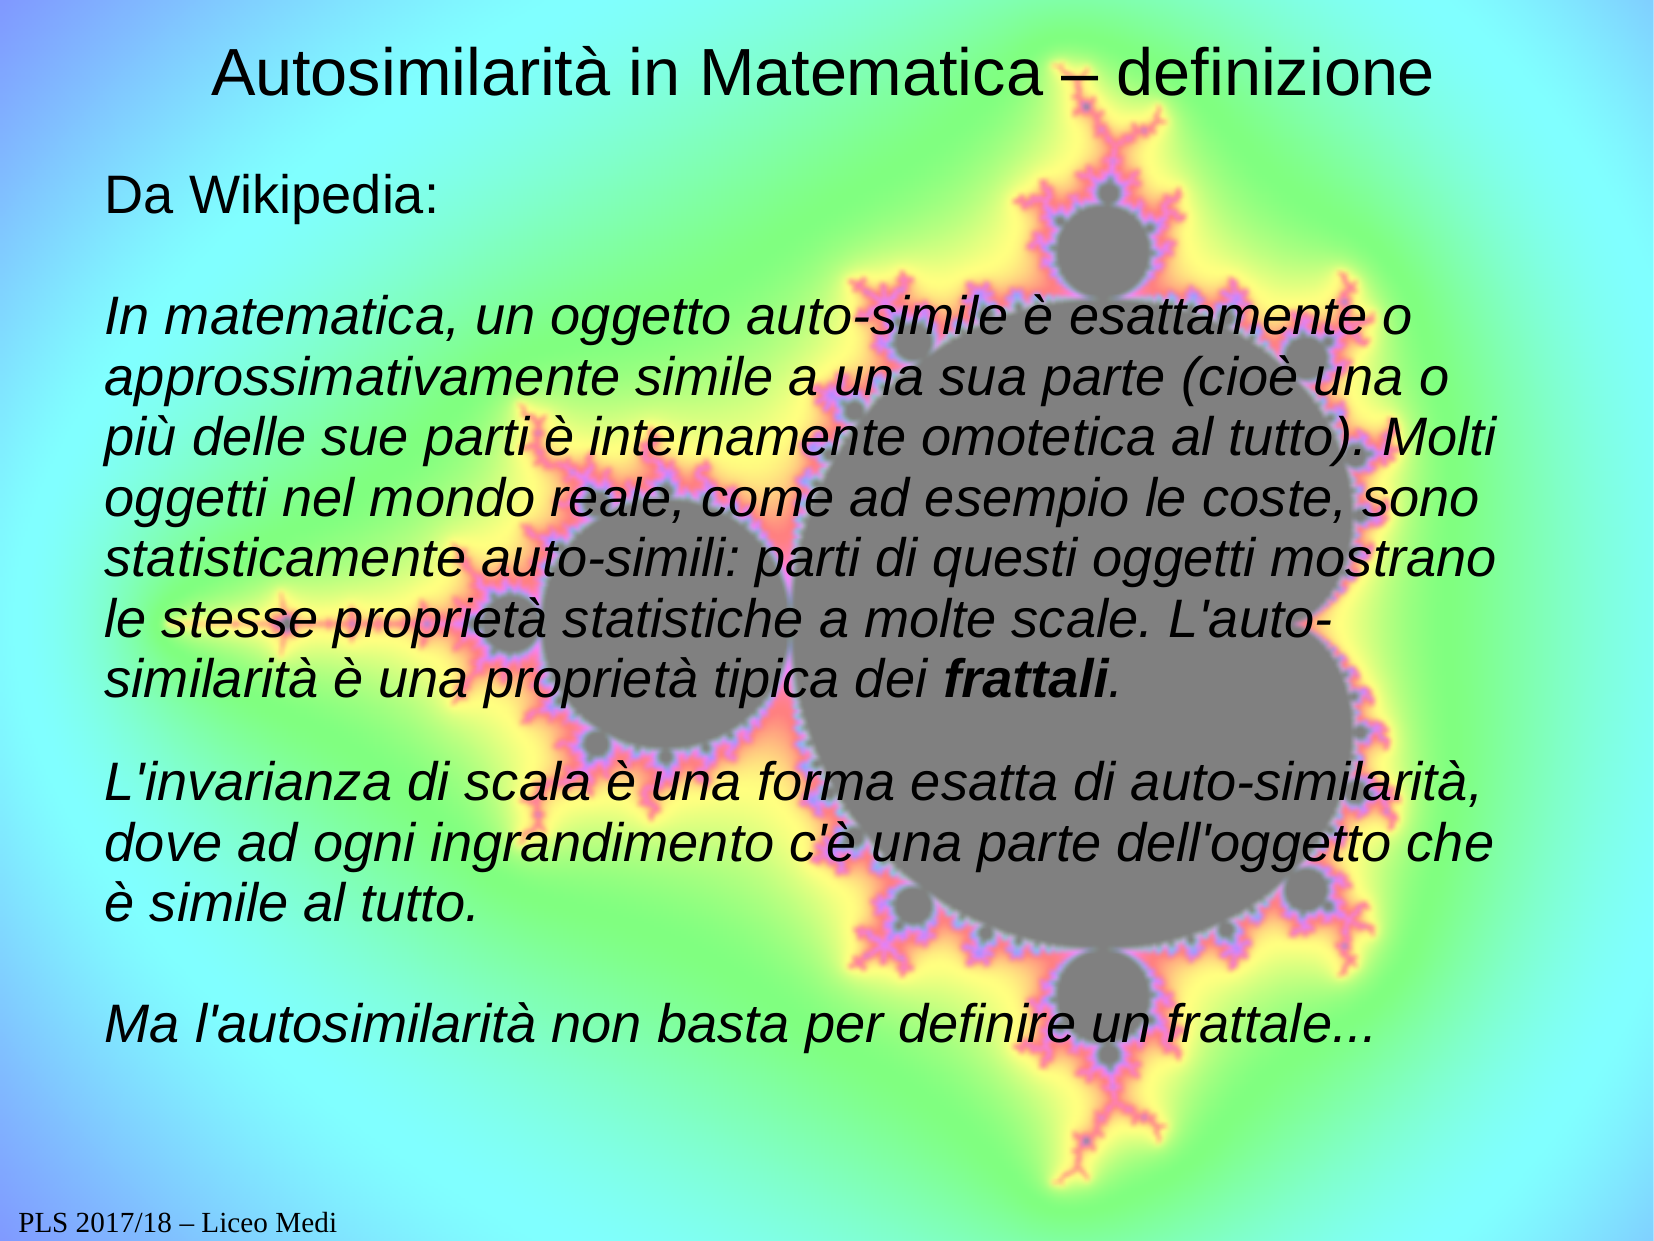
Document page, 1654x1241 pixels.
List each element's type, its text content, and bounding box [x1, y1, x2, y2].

title Autosimilarità in Matematica – definizione [20, 0, 1626, 147]
picture [0, 0, 1654, 1241]
text_box Da Wikipedia: In matematica, un oggetto auto-simile è esattamente o approssimativamente simile a una sua parte (cioè una o più delle sue parti è internamente omotetica al tutto). Molti oggetti nel mondo reale, come ad esempio le coste, sono statisticamente auto-simili: parti di questi oggetti mostrano le stesse proprietà statistiche a molte scale. L'auto-similarità è una proprietà tipica dei frattali. L'invarianza di scala è una forma esatta di auto-similarità, dove ad ogni ingrandimento c'è una parte dell'oggetto che è simile al tutto. Ma l'autosimilarità non basta per definire un frattale... [90, 157, 1546, 1183]
